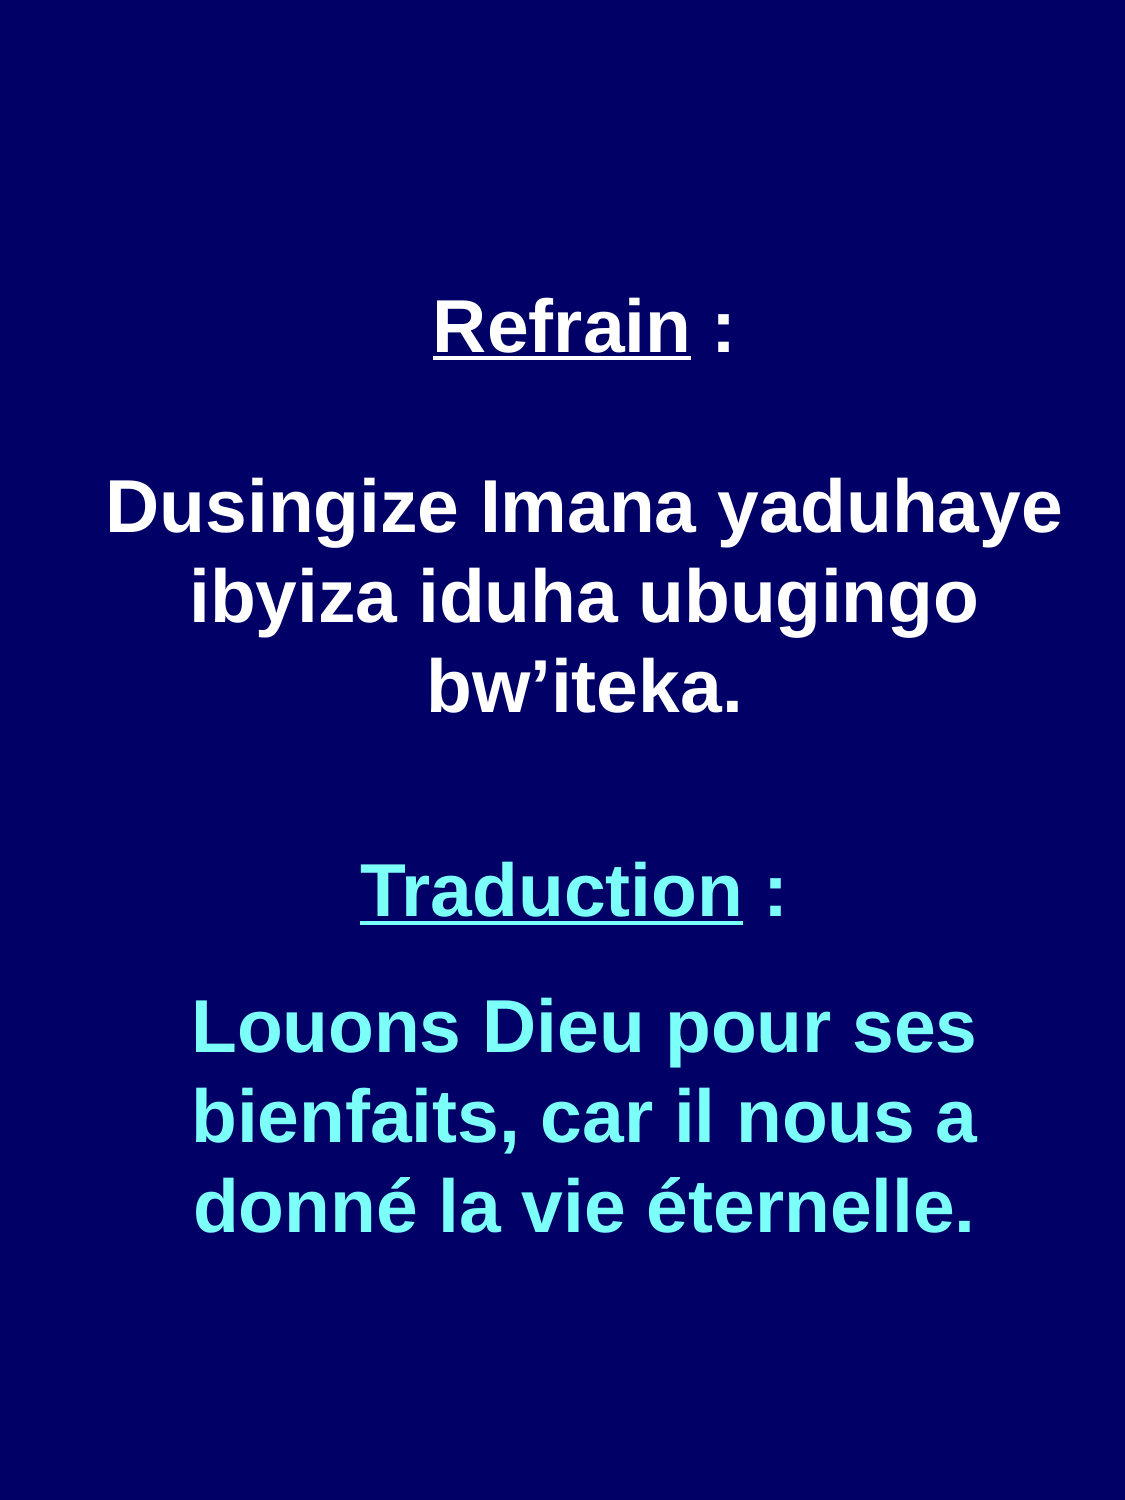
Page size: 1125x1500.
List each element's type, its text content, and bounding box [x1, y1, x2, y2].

text_box Refrain : Dusingize Imana yaduhaye ibyiza iduha ubugingo bw’iteka. Traduction : Louons Dieu pour ses bienfaits, car il nous a donné la vie éternelle. [59, 59, 1111, 1303]
